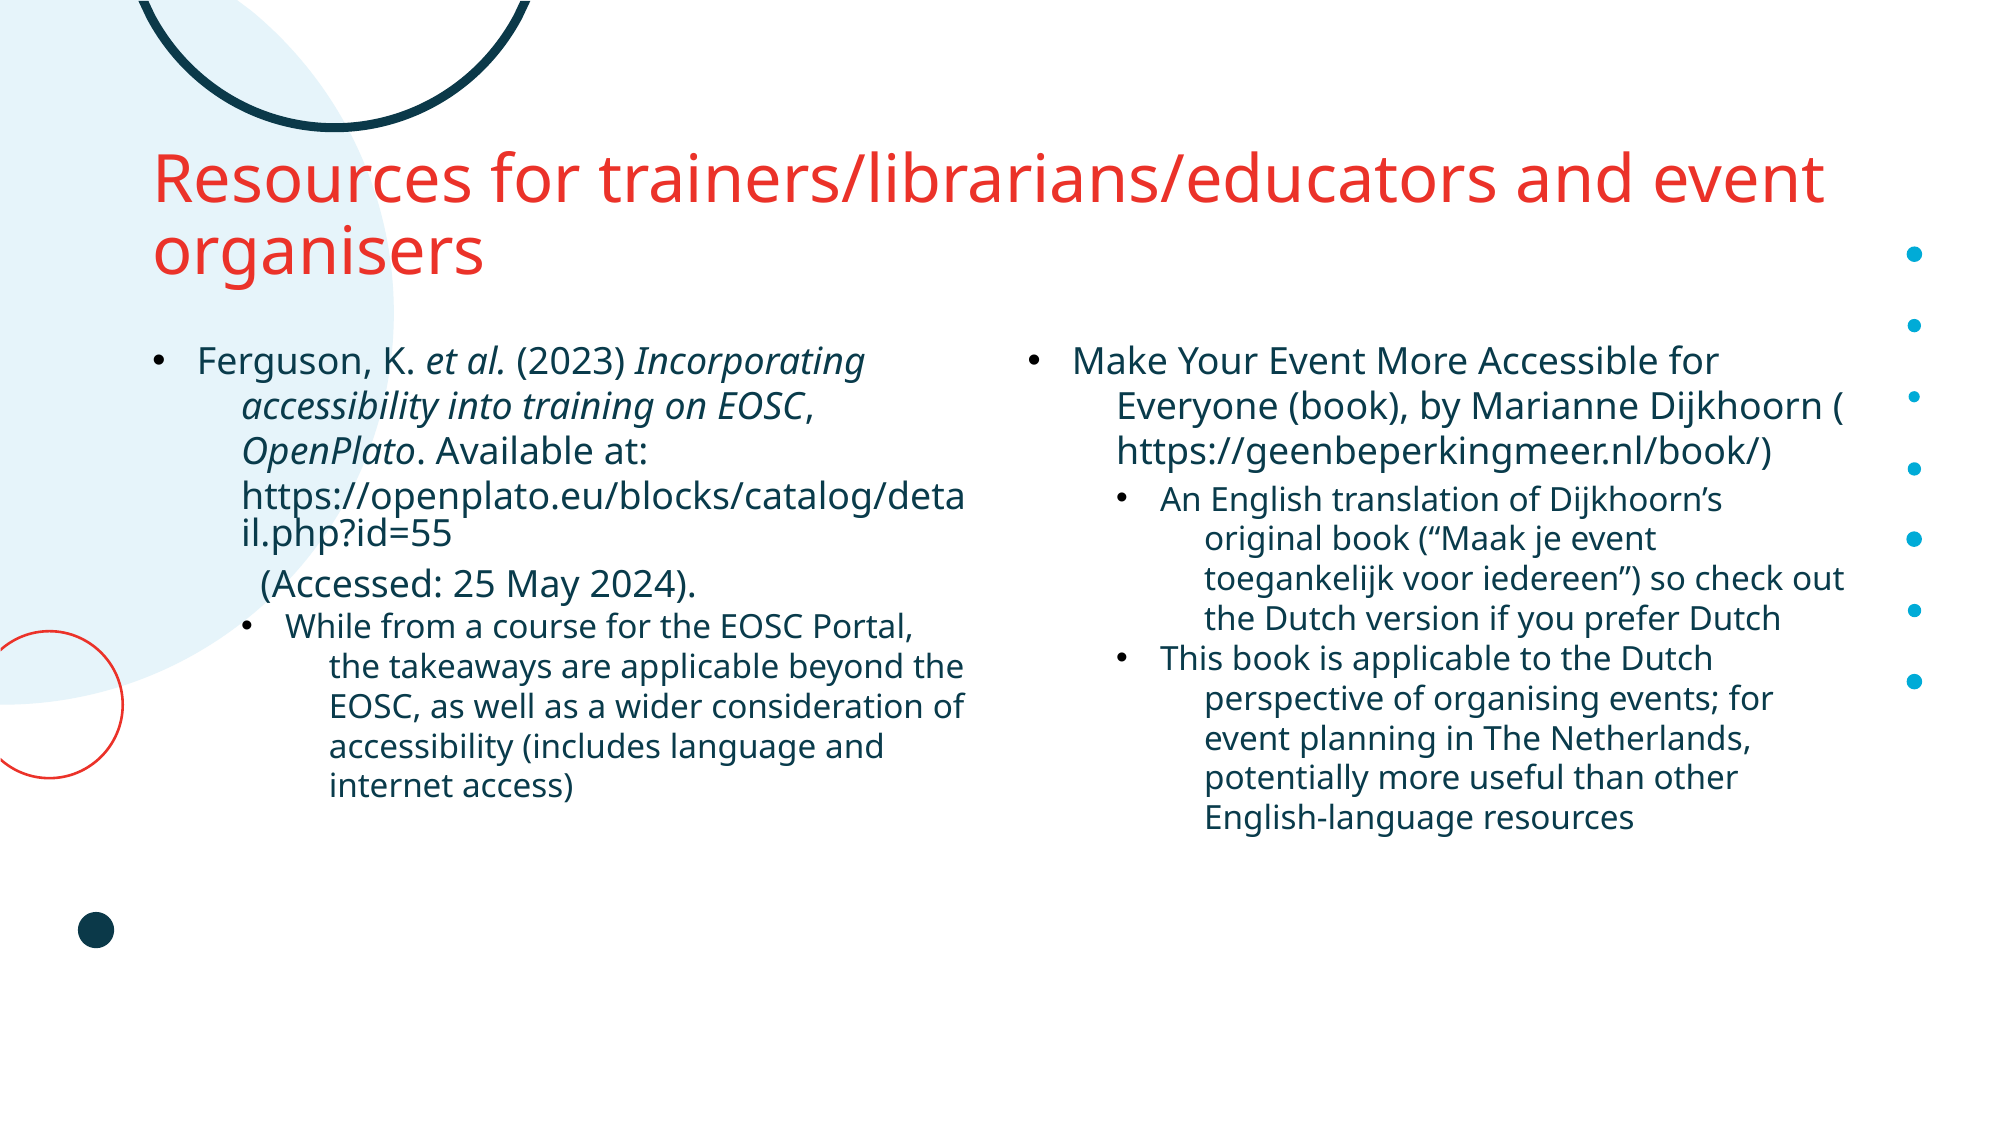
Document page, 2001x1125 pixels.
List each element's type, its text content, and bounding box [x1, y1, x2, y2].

list Ferguson, K. et al. (2023) Incorporating accessibility into training on EOSC, OpenPlato. Available at: https://openplato.eu/blocks/catalog/detail.php?id=55 (Accessed: 25 May 2024). While from a course for the EOSC Portal, the takeaways are applicable beyond the EOSC, as well as a wider consideration of accessibility (includes language and internet access) [137, 329, 988, 1043]
title Resources for trainers/librarians/educators and event organisers [137, 108, 1863, 326]
list Make Your Event More Accessible for Everyone (book), by Marianne Dijkhoorn (https://geenbeperkingmeer.nl/book/) An English translation of Dijkhoorn’s original book (“Maak je event toegankelijk voor iedereen”) so check out the Dutch version if you prefer Dutch This book is applicable to the Dutch perspective of organising events; for event planning in The Netherlands, potentially more useful than other English-language resources [1012, 329, 1863, 1043]
